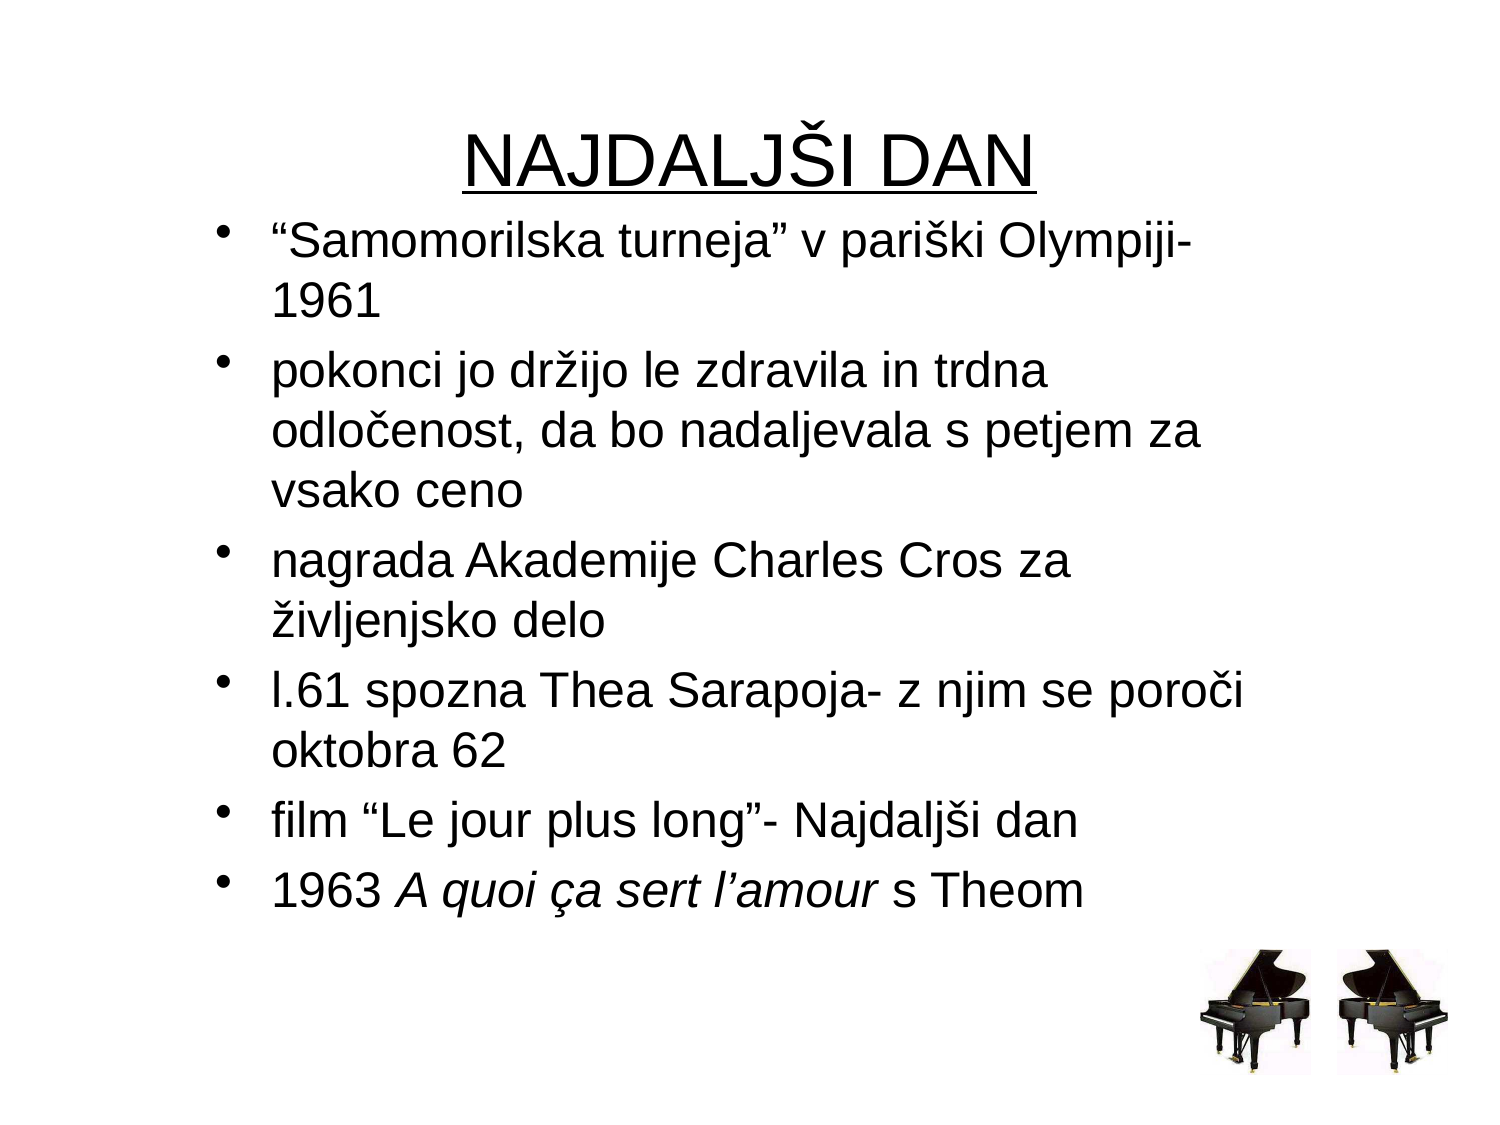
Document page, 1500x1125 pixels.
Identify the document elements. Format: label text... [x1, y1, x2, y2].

picture [1200, 949, 1311, 1075]
title NAJDALJŠI DAN [112, 62, 1388, 250]
picture [1337, 949, 1448, 1075]
list “Samomorilska turneja” v pariški Olympiji- 1961 pokonci jo držijo le zdravila in trdna odločenost, da bo nadaljevala s petjem za vsako ceno nagrada Akademije Charles Cros za življenjsko delo l.61 spozna Thea Sarapoja- z njim se poroči oktobra 62 film “Le jour plus long”- Najdaljši dan 1963 A quoi ça sert l’amour s Theom [200, 200, 1300, 875]
